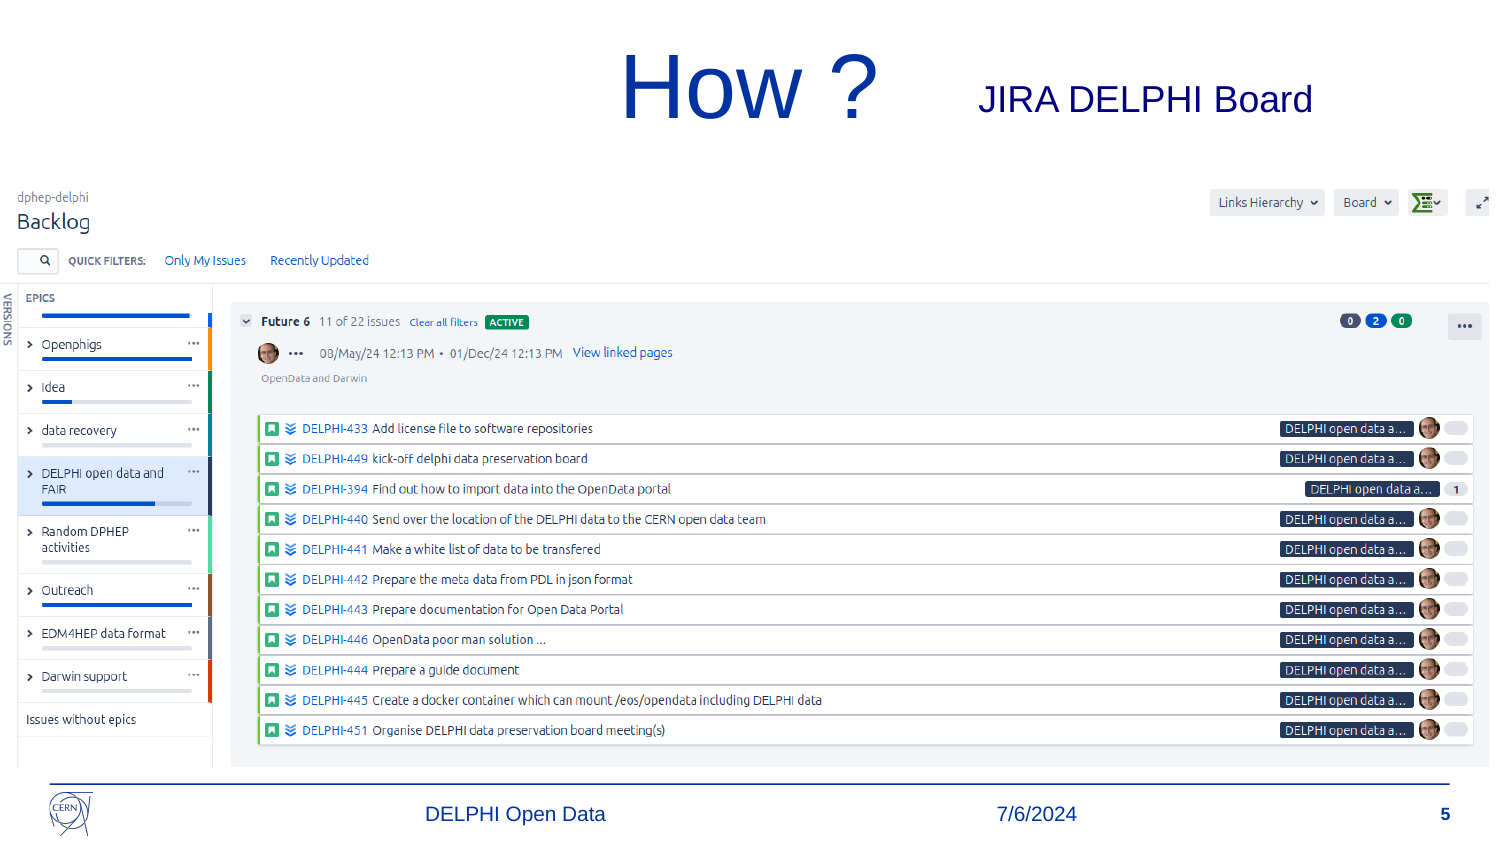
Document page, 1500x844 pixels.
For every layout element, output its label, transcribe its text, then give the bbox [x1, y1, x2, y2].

picture [0, 173, 1489, 768]
text_box JIRA DELPHI Board [963, 70, 1382, 170]
title How ? [75, 28, 1425, 145]
